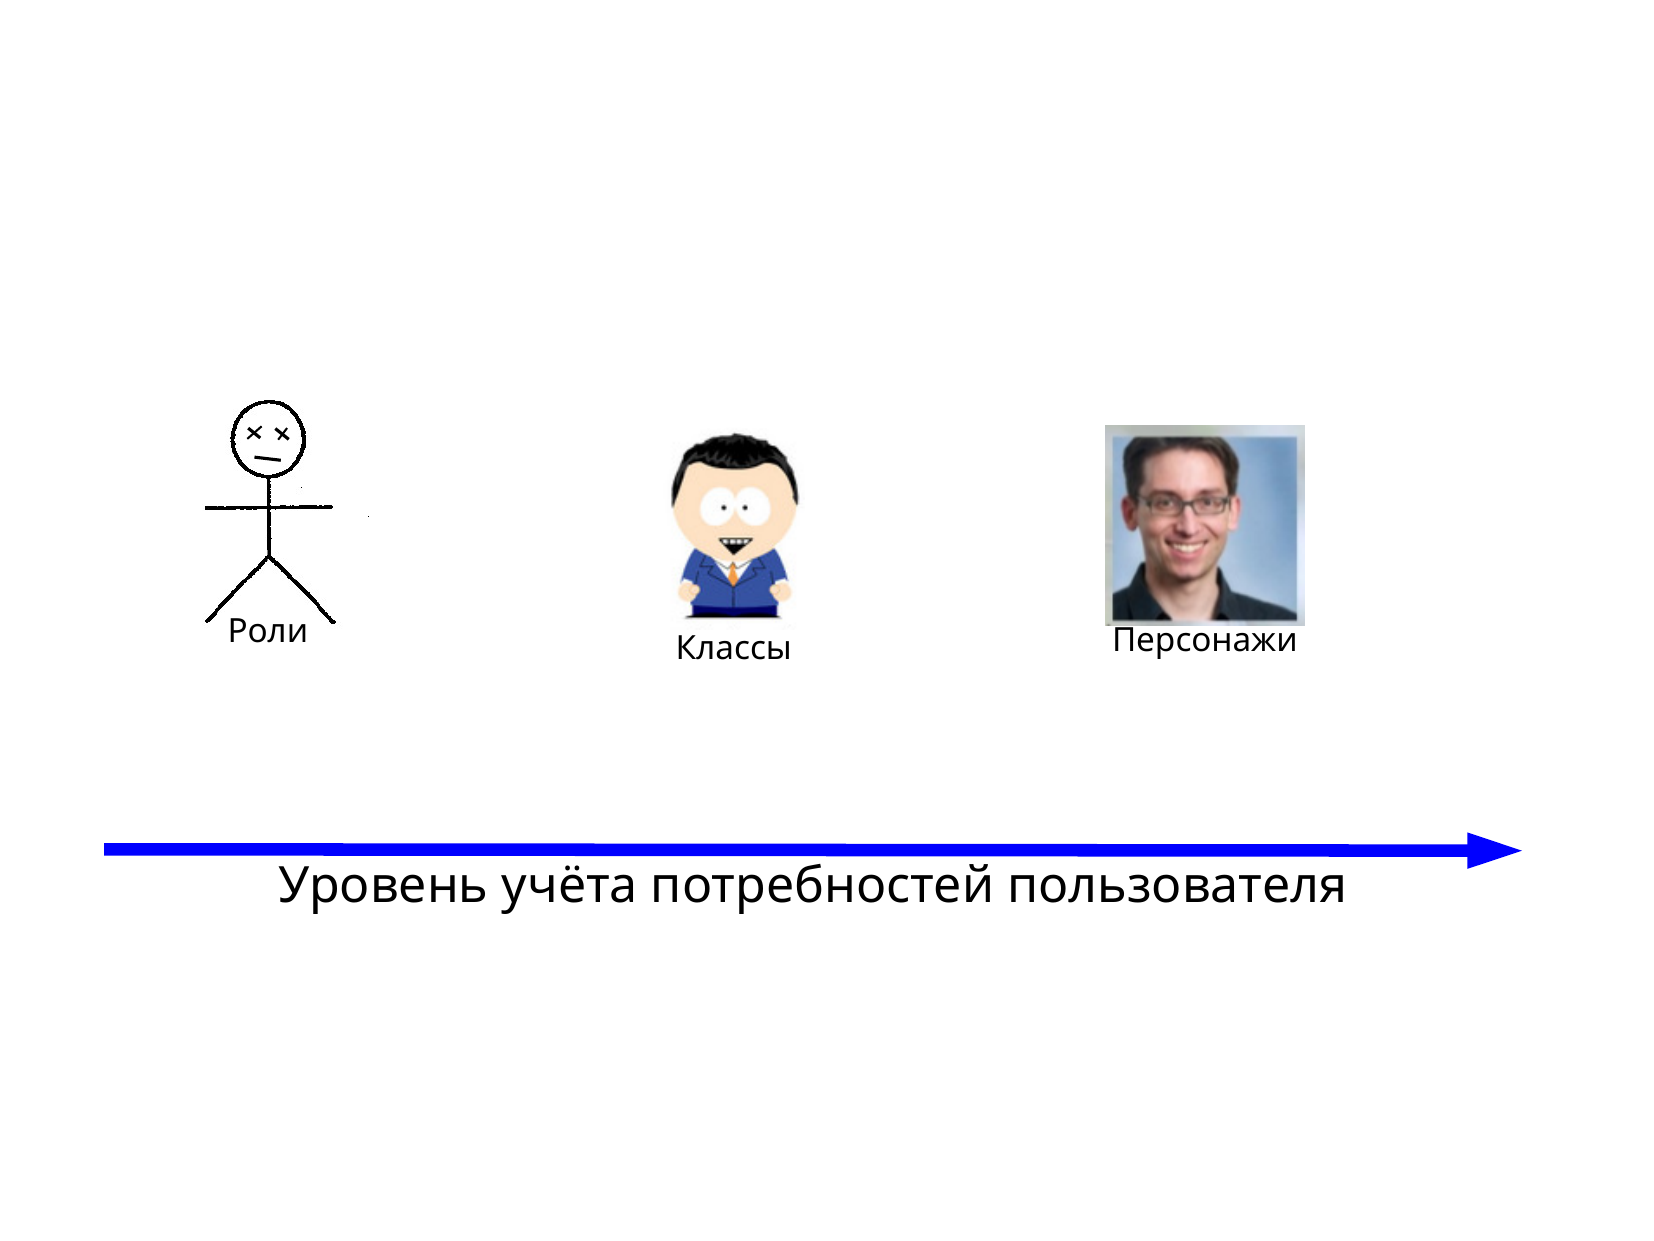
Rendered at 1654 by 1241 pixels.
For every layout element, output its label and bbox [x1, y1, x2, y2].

picture [167, 389, 369, 643]
picture [663, 427, 805, 630]
picture [1105, 425, 1305, 626]
